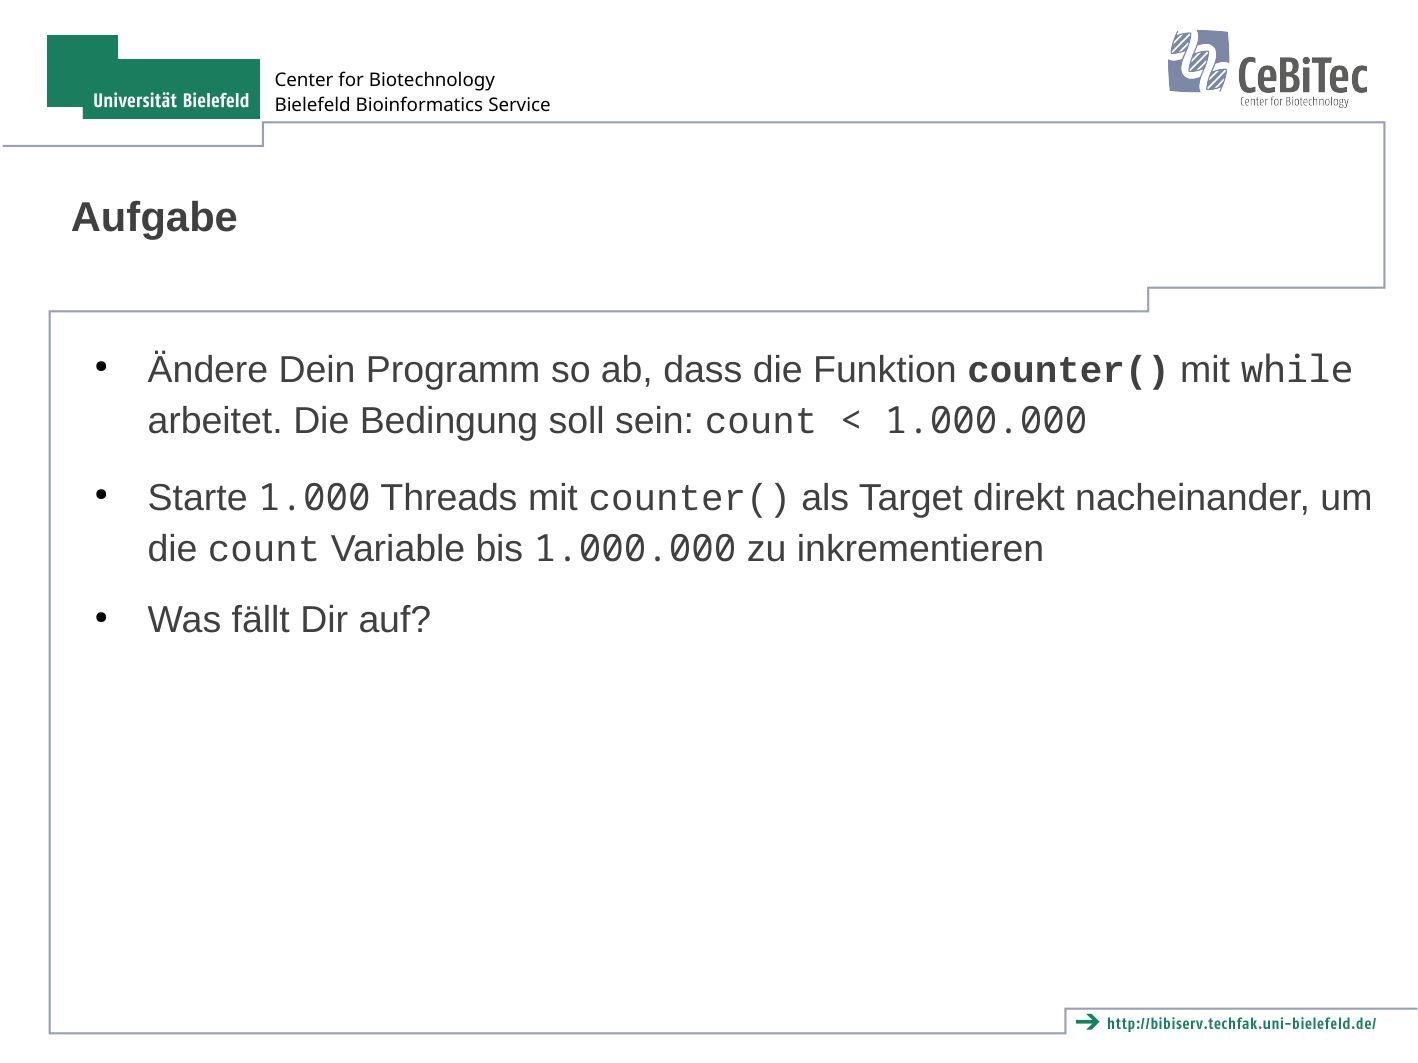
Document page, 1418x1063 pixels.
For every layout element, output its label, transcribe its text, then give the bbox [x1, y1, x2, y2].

title Aufgabe [70, 159, 1359, 275]
list Ändere Dein Programm so ab, dass die Funktion counter() mit while arbeitet. Die Bedingung soll sein: count < 1.000.000 Starte 1.000 Threads mit counter() als Target direkt nacheinander, um die count Variable bis 1.000.000 zu inkrementieren Was fällt Dir auf? [76, 342, 1375, 942]
picture [2, 3, 1418, 1063]
